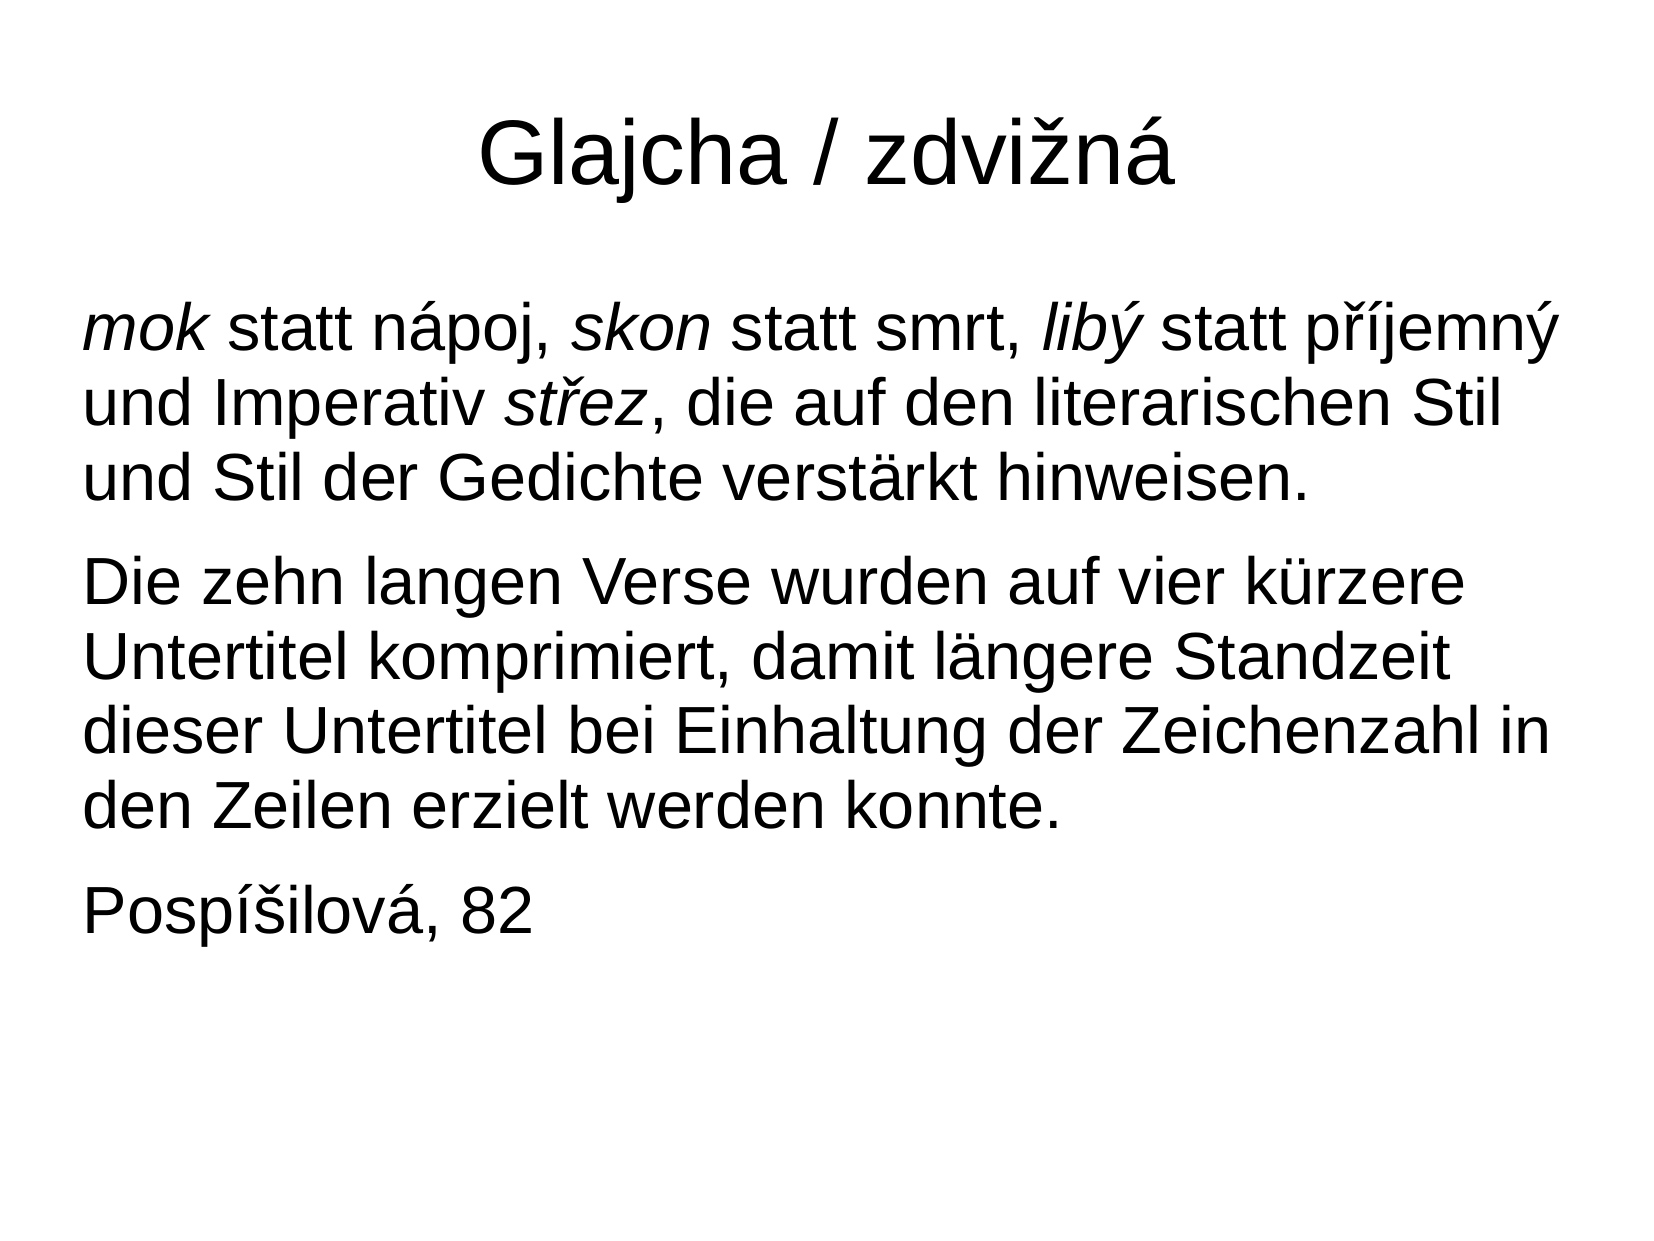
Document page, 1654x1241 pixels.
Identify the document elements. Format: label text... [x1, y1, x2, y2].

list mok statt nápoj, skon statt smrt, libý statt příjemný und Imperativ střez, die auf den literarischen Stil und Stil der Gedichte verstärkt hinweisen. Die zehn langen Verse wurden auf vier kürzere Untertitel komprimiert, damit längere Standzeit dieser Untertitel bei Einhaltung der Zeichenzahl in den Zeilen erzielt werden konnte. Pospíšilová, 82 [82, 290, 1571, 1010]
title Glajcha / zdvižná [82, 49, 1571, 257]
